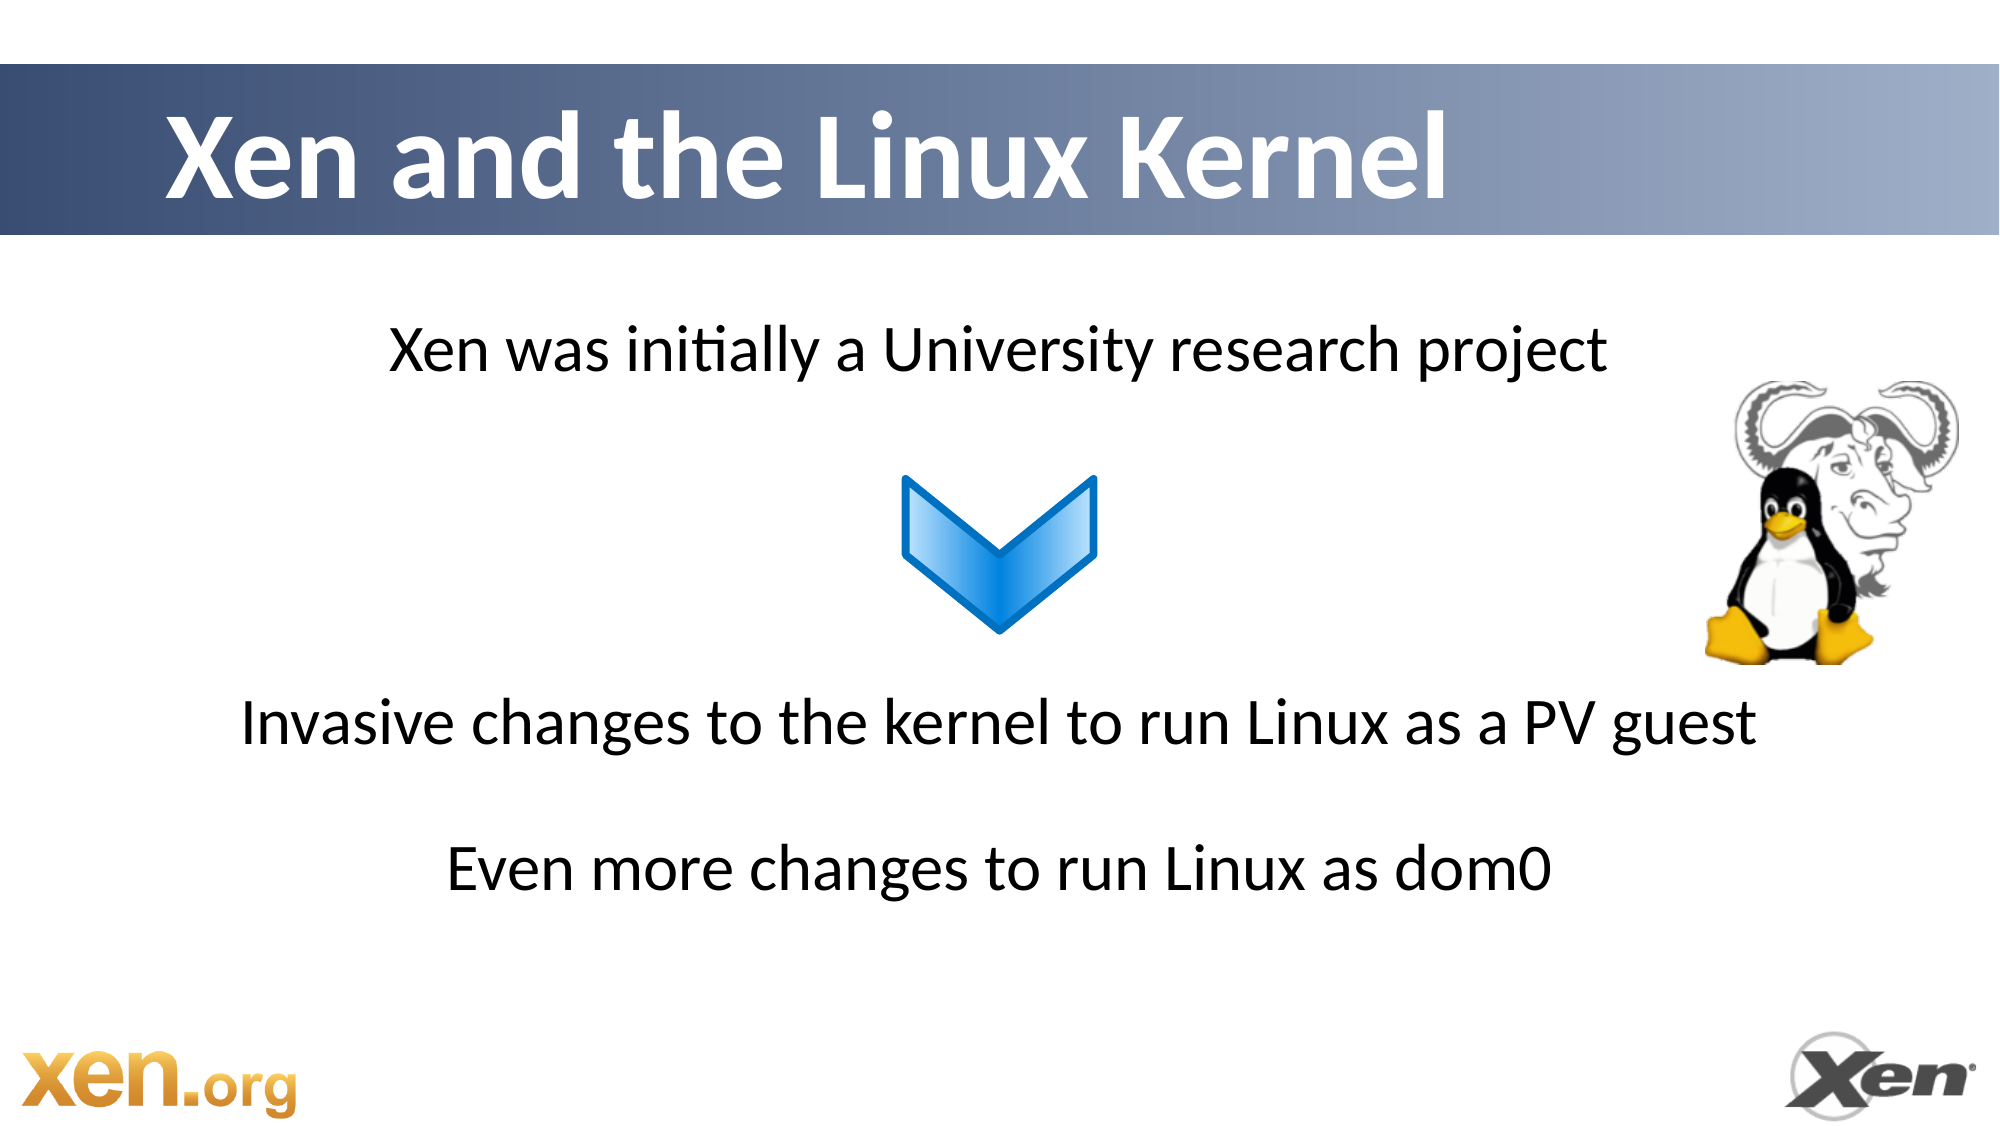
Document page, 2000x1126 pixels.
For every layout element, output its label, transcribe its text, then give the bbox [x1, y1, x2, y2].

picture [1705, 381, 1959, 665]
text_box [905, 478, 1094, 631]
title Xen and the Linux Kernel [150, 54, 1850, 243]
list Xen was initially a University research project Invasive changes to the kernel to run Linux as a PV guest Even more changes to run Linux as dom0 [149, 296, 1850, 973]
table_cell Dom0 OS: CentOS, Debian, Fedora, NetBSD, OpenSuse, RHEL 5.x, Solaris 11, … [1779, 1030, 1989, 1126]
picture [19, 1051, 303, 1123]
